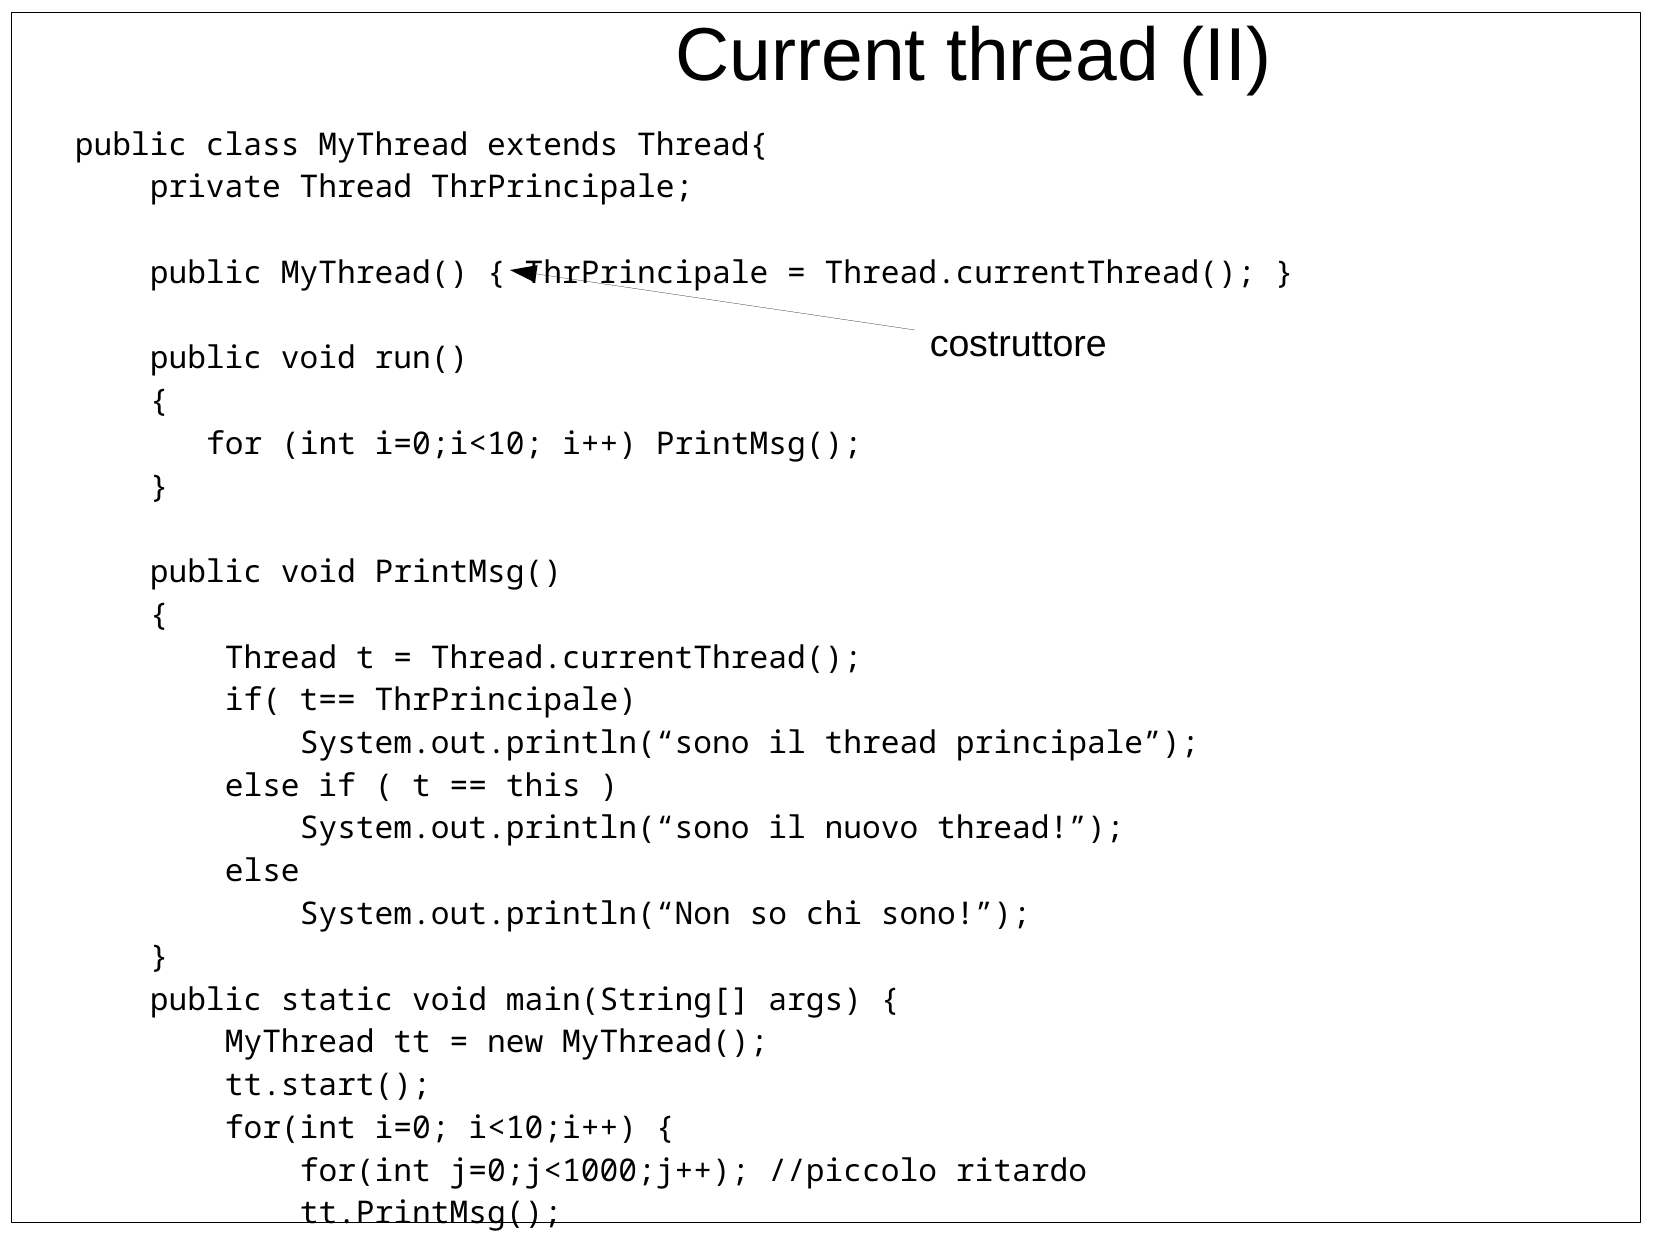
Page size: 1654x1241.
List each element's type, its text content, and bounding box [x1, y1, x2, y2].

text_box costruttore [915, 315, 1606, 372]
text_box Current thread (II) [660, 0, 1081, 55]
text_box public class MyThread extends Thread{ private Thread ThrPrincipale; public MyThread() { ThrPrincipale = Thread.currentThread(); } public void run() { for (int i=0;i<10; i++) PrintMsg(); } public void PrintMsg() { Thread t = Thread.currentThread(); if( t== ThrPrincipale) System.out.println(“sono il thread principale”); else if ( t == this ) System.out.println(“sono il nuovo thread!”); else System.out.println(“Non so chi sono!”); } public static void main(String[] args) { MyThread tt = new MyThread(); tt.start(); for(int i=0; i<10;i++) { for(int j=0;j<1000;j++); //piccolo ritardo tt.PrintMsg(); } } } [60, 114, 1606, 1188]
